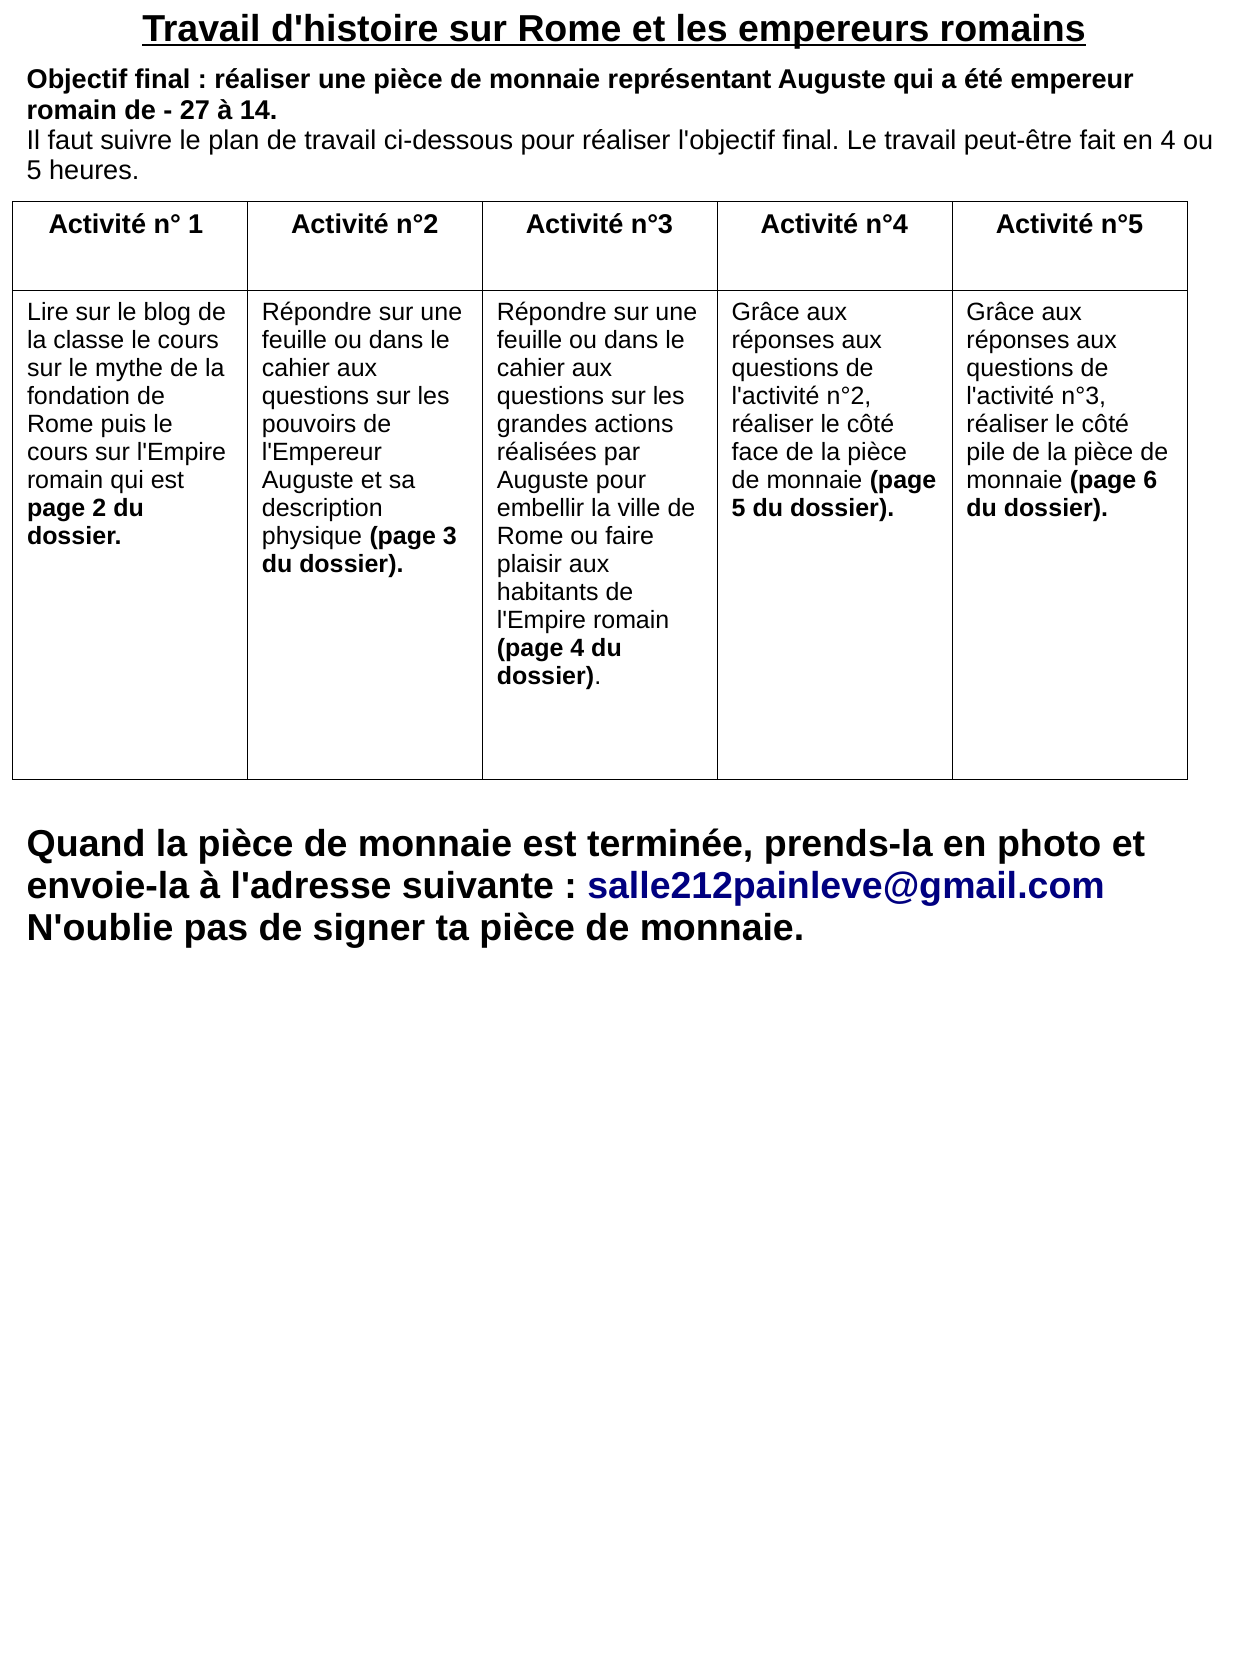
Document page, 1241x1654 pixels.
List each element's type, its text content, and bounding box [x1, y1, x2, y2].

table_cell Grâce aux réponses aux questions de l'activité n°3, réaliser le côté pile de la pièce de monnaie (page 6 du dossier). [953, 291, 1187, 779]
table_header Activité n°3 [483, 202, 717, 290]
table_cell Répondre sur une feuille ou dans le cahier aux questions sur les grandes actions réalisées par Auguste pour embellir la ville de Rome ou faire plaisir aux habitants de l'Empire romain (page 4 du dossier). [483, 291, 717, 779]
table_header Activité n° 1 [13, 202, 247, 290]
text_box Travail d'histoire sur Rome et les empereurs romains [0, 0, 1229, 57]
table_header Activité n°4 [718, 202, 952, 290]
table_cell Répondre sur une feuille ou dans le cahier aux questions sur les pouvoirs de l'Empereur Auguste et sa description physique (page 3 du dossier). [248, 291, 482, 779]
table_header Activité n°2 [248, 202, 482, 290]
table_cell Lire sur le blog de la classe le cours sur le mythe de la fondation de Rome puis le cours sur l'Empire romain qui est page 2 du dossier. [13, 291, 247, 779]
text_box Quand la pièce de monnaie est terminée, prends-la en photo et envoie-la à l'adresse suivante : salle212painleve@gmail.com N'oublie pas de signer ta pièce de monnaie. [11, 814, 1193, 956]
text_box Objectif final : réaliser une pièce de monnaie représentant Auguste qui a été empereur romain de - 27 à 14. Il faut suivre le plan de travail ci-dessous pour réaliser l'objectif final. Le travail peut-être fait en 4 ou 5 heures. [11, 57, 1229, 193]
table_header Activité n°5 [953, 202, 1187, 290]
table_cell Grâce aux réponses aux questions de l'activité n°2, réaliser le côté face de la pièce de monnaie (page 5 du dossier). [718, 291, 952, 779]
